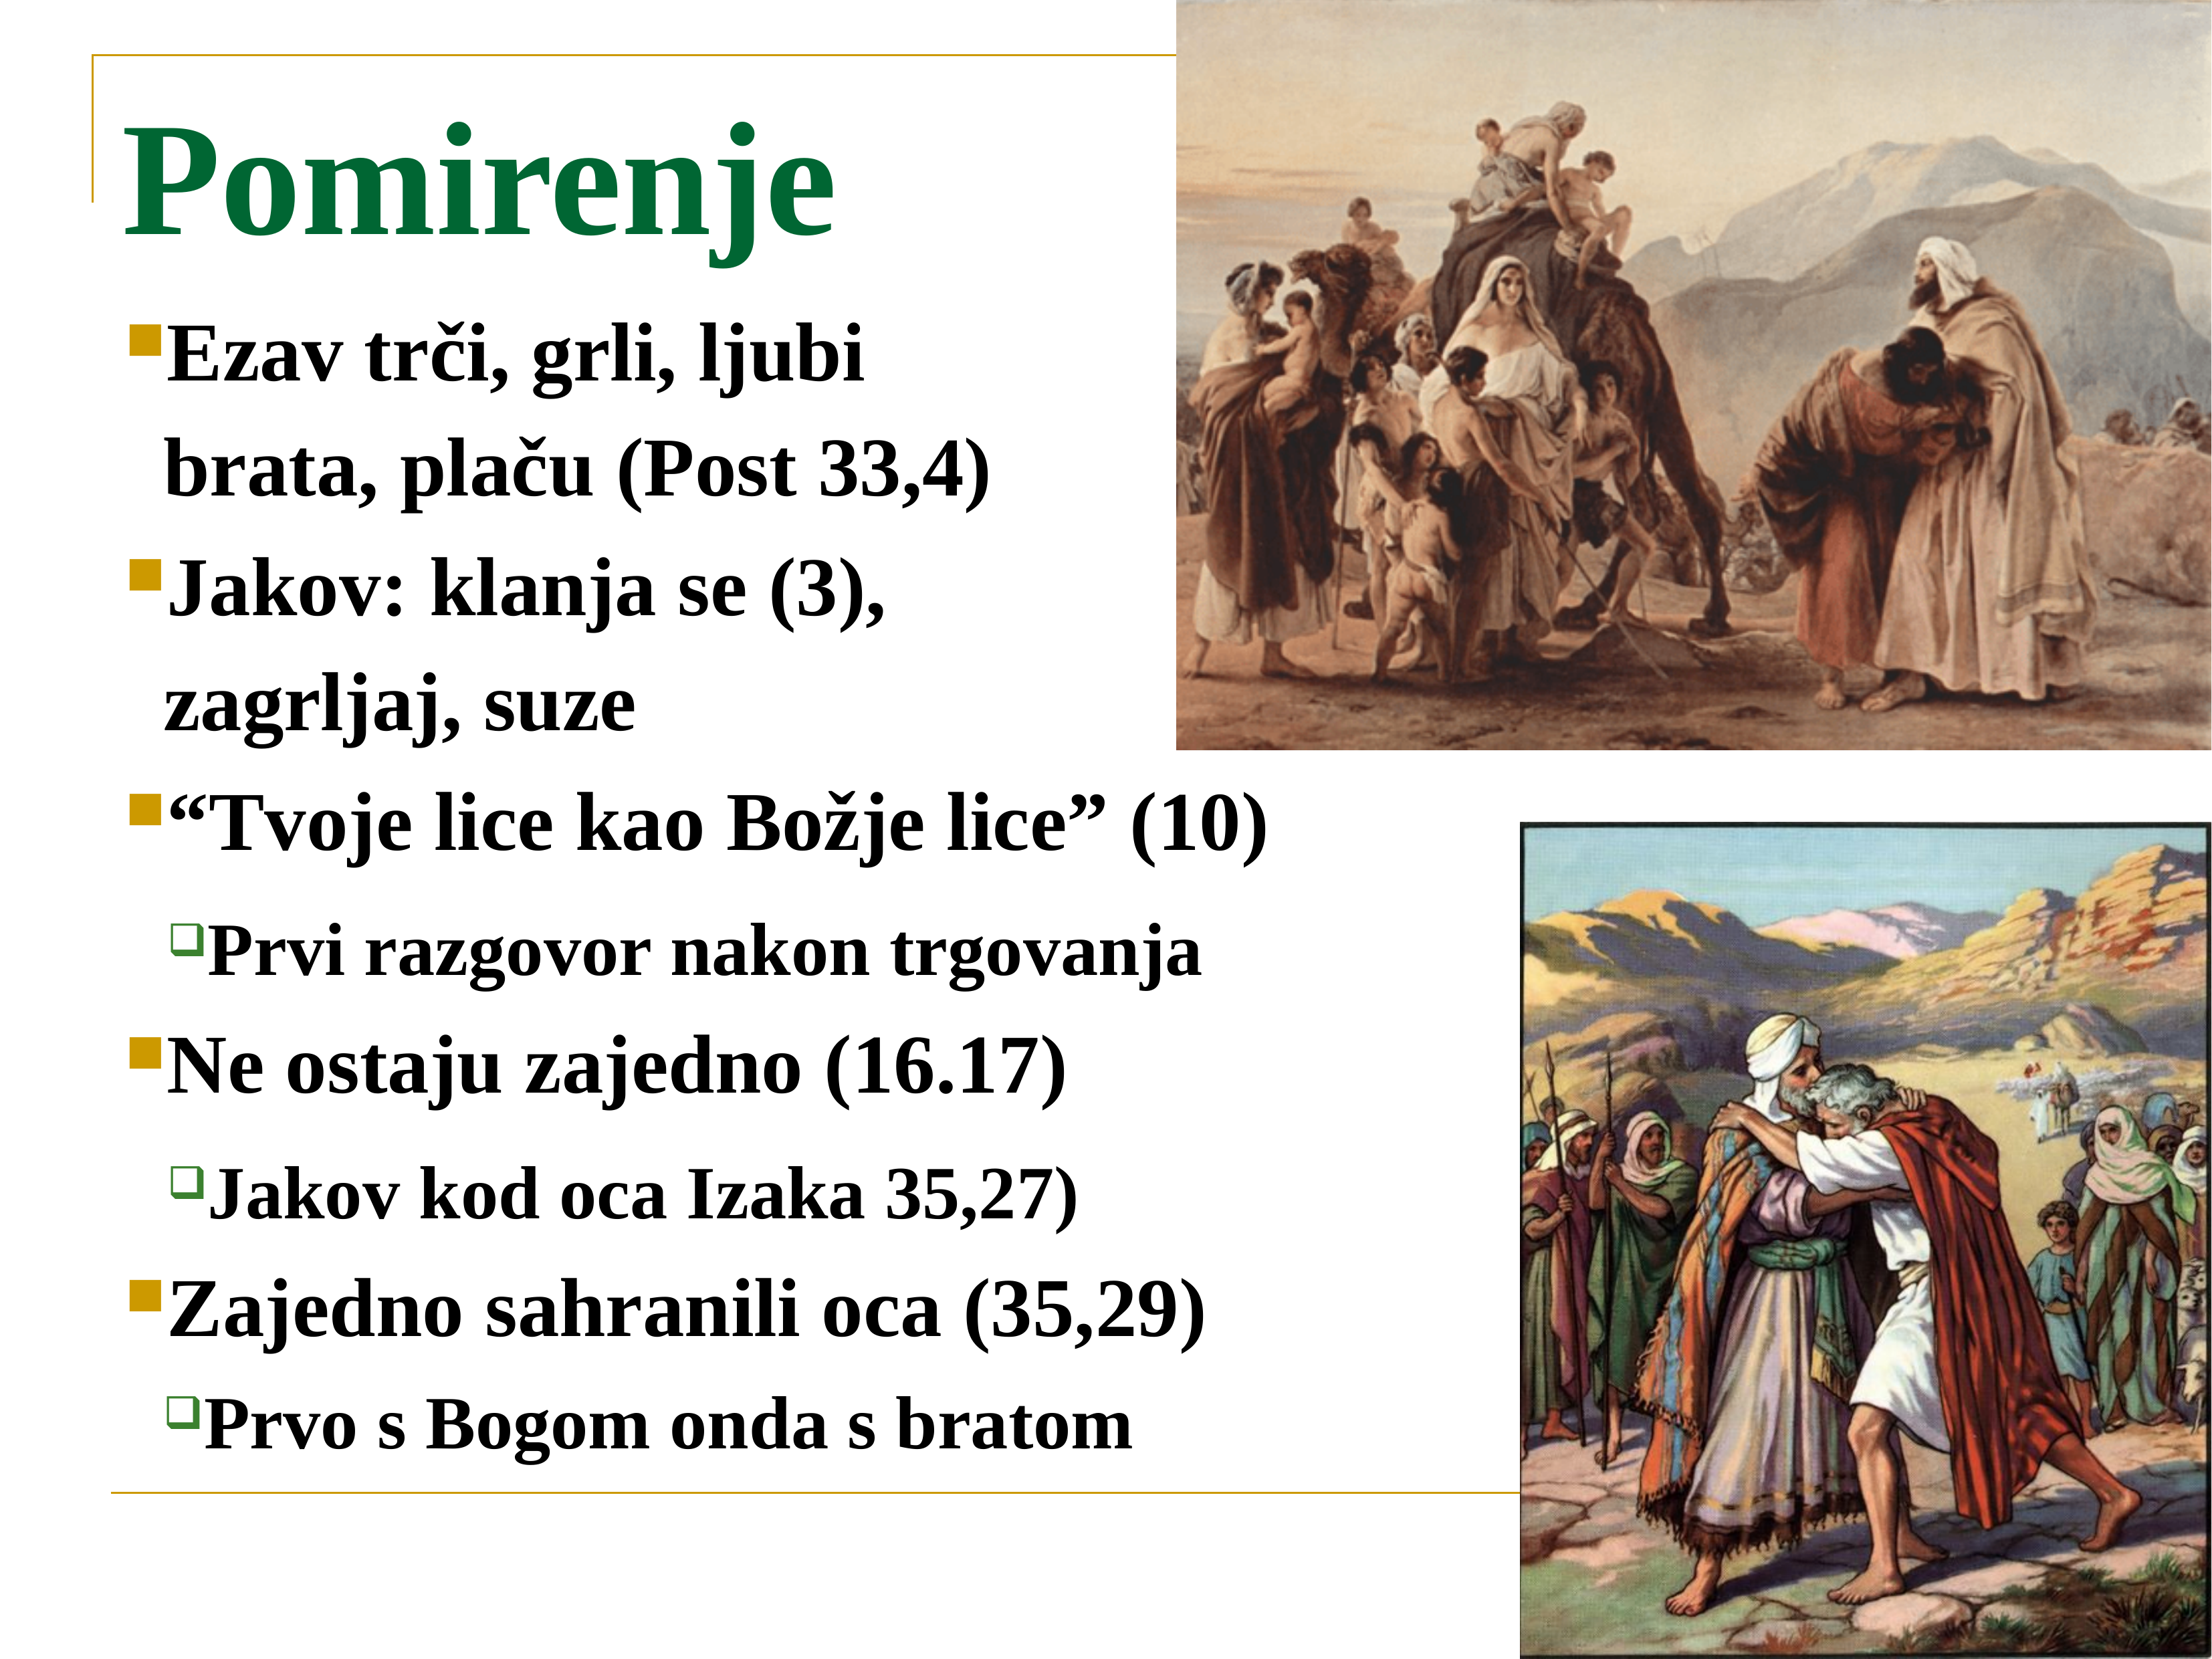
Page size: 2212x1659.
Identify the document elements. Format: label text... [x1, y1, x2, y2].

list Ezav trči, grli, ljubi brata, plaču (Post 33,4) Jakov: klanja se (3), zagrljaj, suze “Tvoje lice kao Božje lice” (10) Prvi razgovor nakon trgovanja Ne ostaju zajedno (16.17) Jakov kod oca Izaka 35,27) Zajedno sahranili oca (35,29) Prvo s Bogom onda s bratom [110, 276, 2102, 1491]
title Pomirenje [110, 67, 1176, 276]
picture [1176, 0, 2212, 751]
picture [1520, 822, 2212, 1659]
